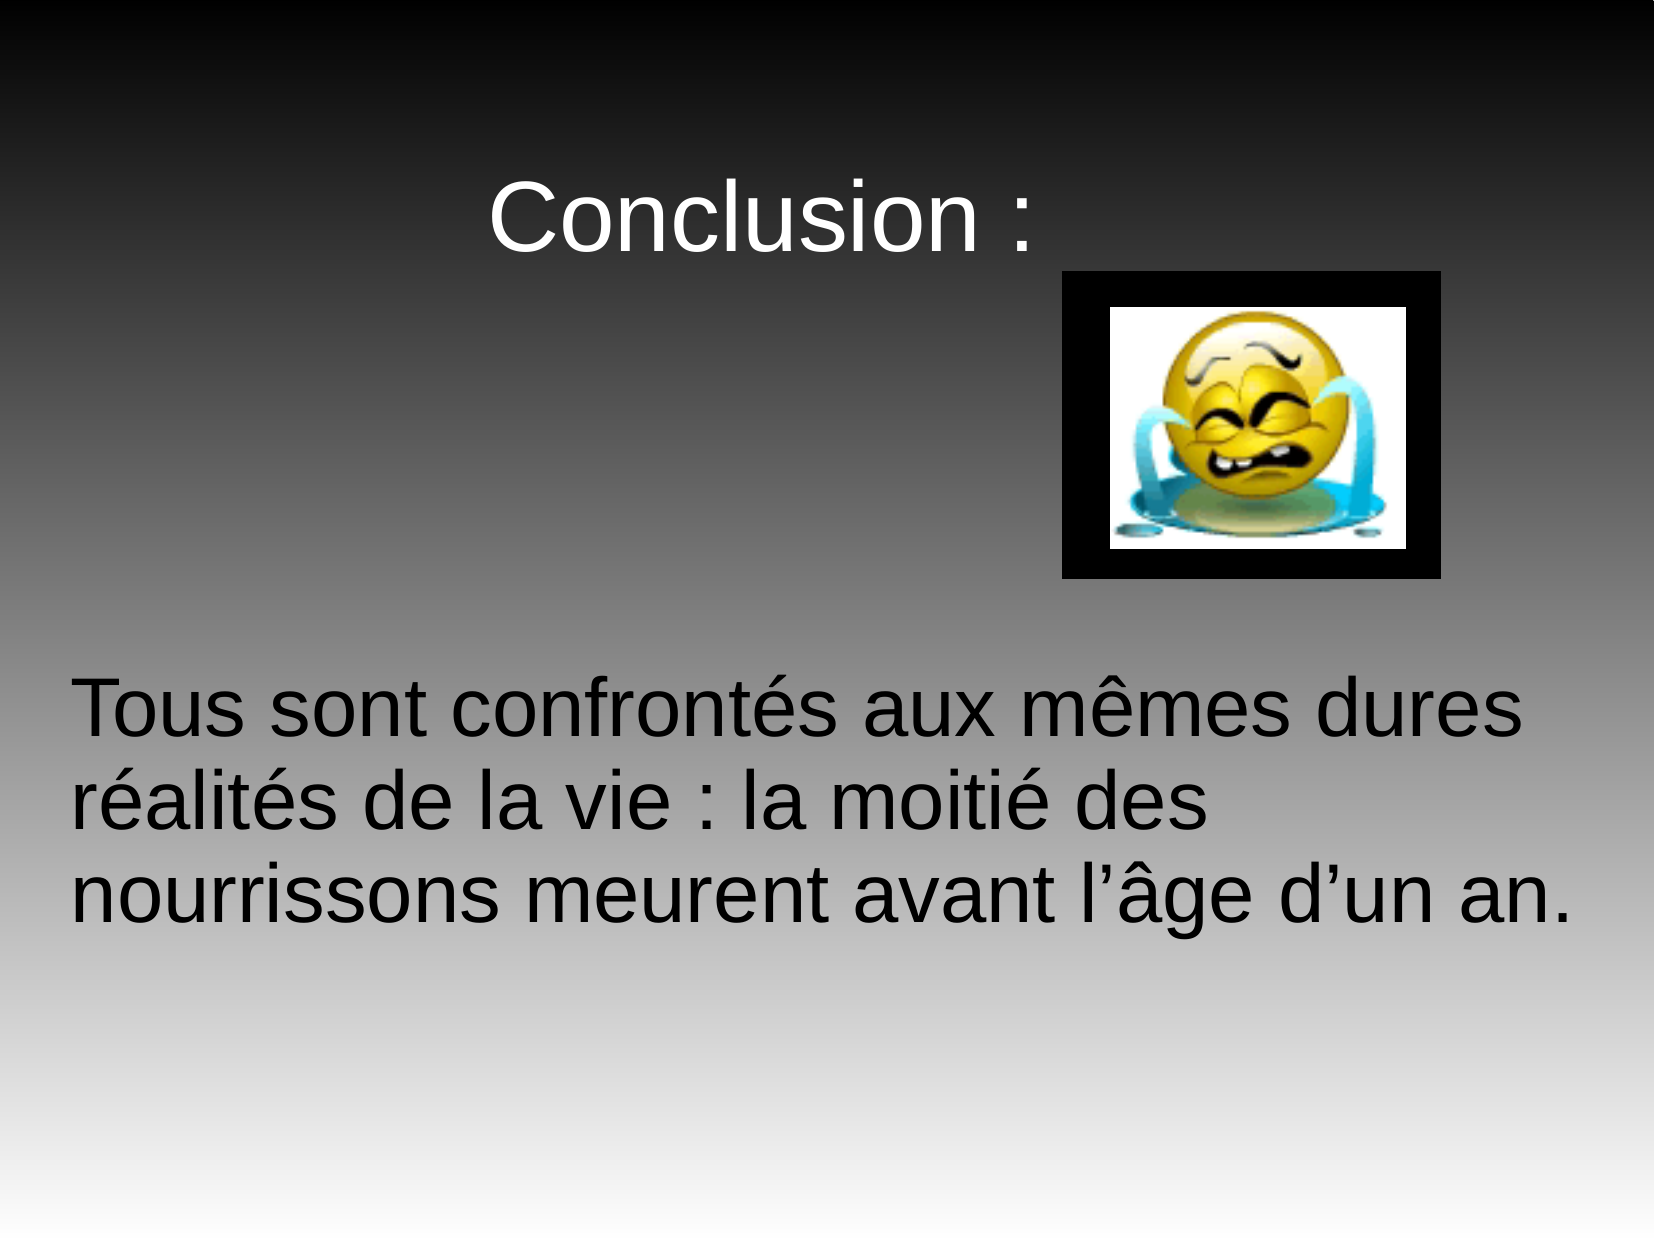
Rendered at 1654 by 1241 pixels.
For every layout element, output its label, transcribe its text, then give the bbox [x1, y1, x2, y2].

text_box Conclusion : [472, 153, 1158, 292]
list Tous sont confrontés aux mêmes dures réalités de la vie : la moitié des nourrissons meurent avant l’âge d’un an. [0, 661, 1595, 1075]
text_box [1062, 271, 1441, 579]
picture [1110, 307, 1406, 549]
